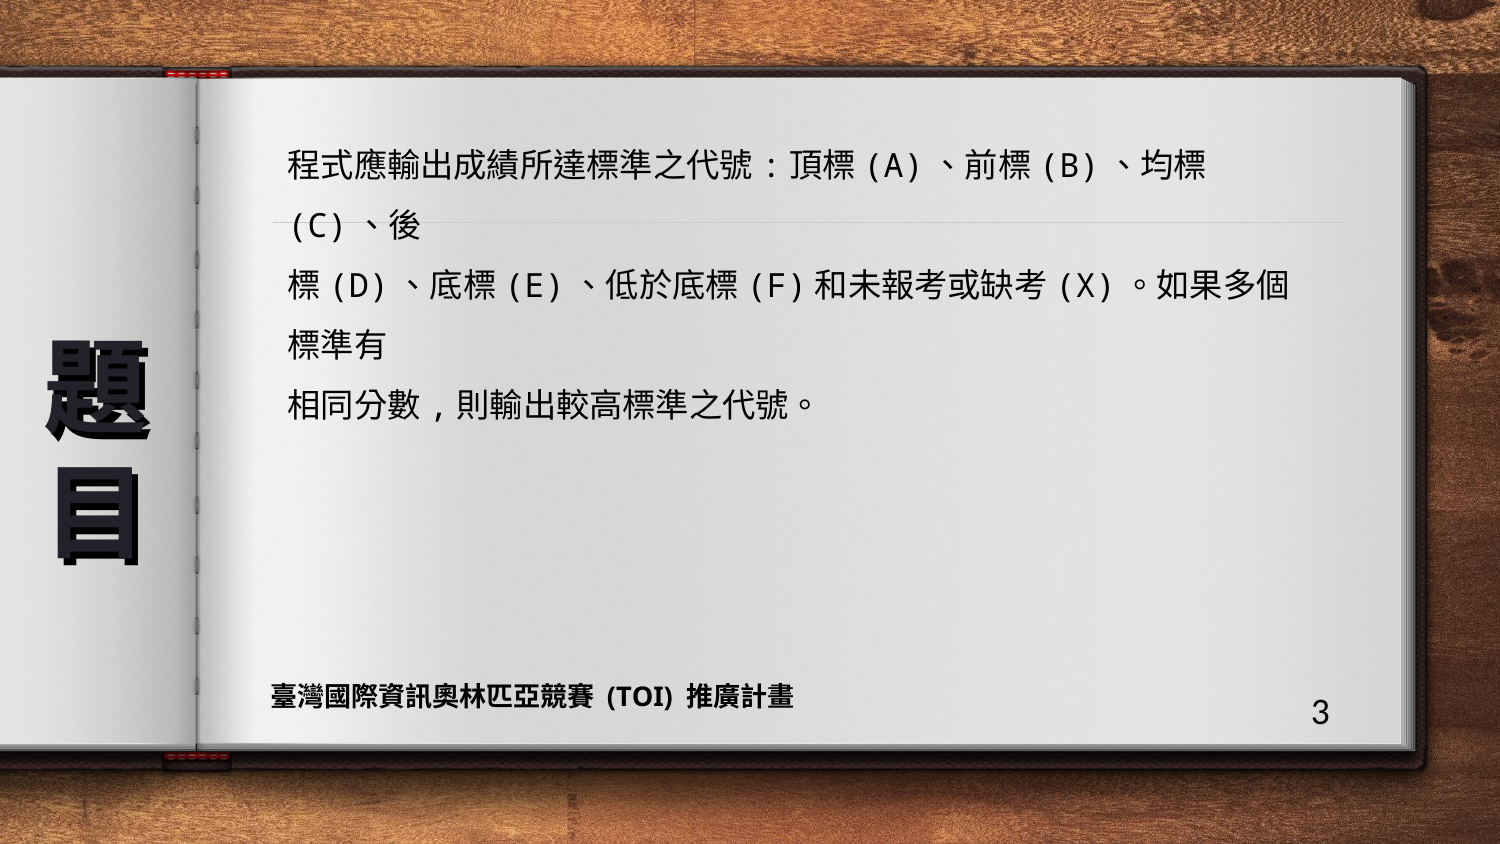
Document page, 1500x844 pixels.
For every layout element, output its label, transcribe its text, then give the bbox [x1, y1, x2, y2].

title 題 目 [28, 306, 210, 552]
text_box 3 [1295, 672, 1386, 737]
text_box 程式應輸出成績所達標準之代號:頂標(A)、前標(B)、均標(C)、後 標(D)、底標(E)、低於底標(F)和未報考或缺考(X)。如果多個標準有 相同分數,則輸出較高標準之代號。 [273, 117, 1307, 431]
